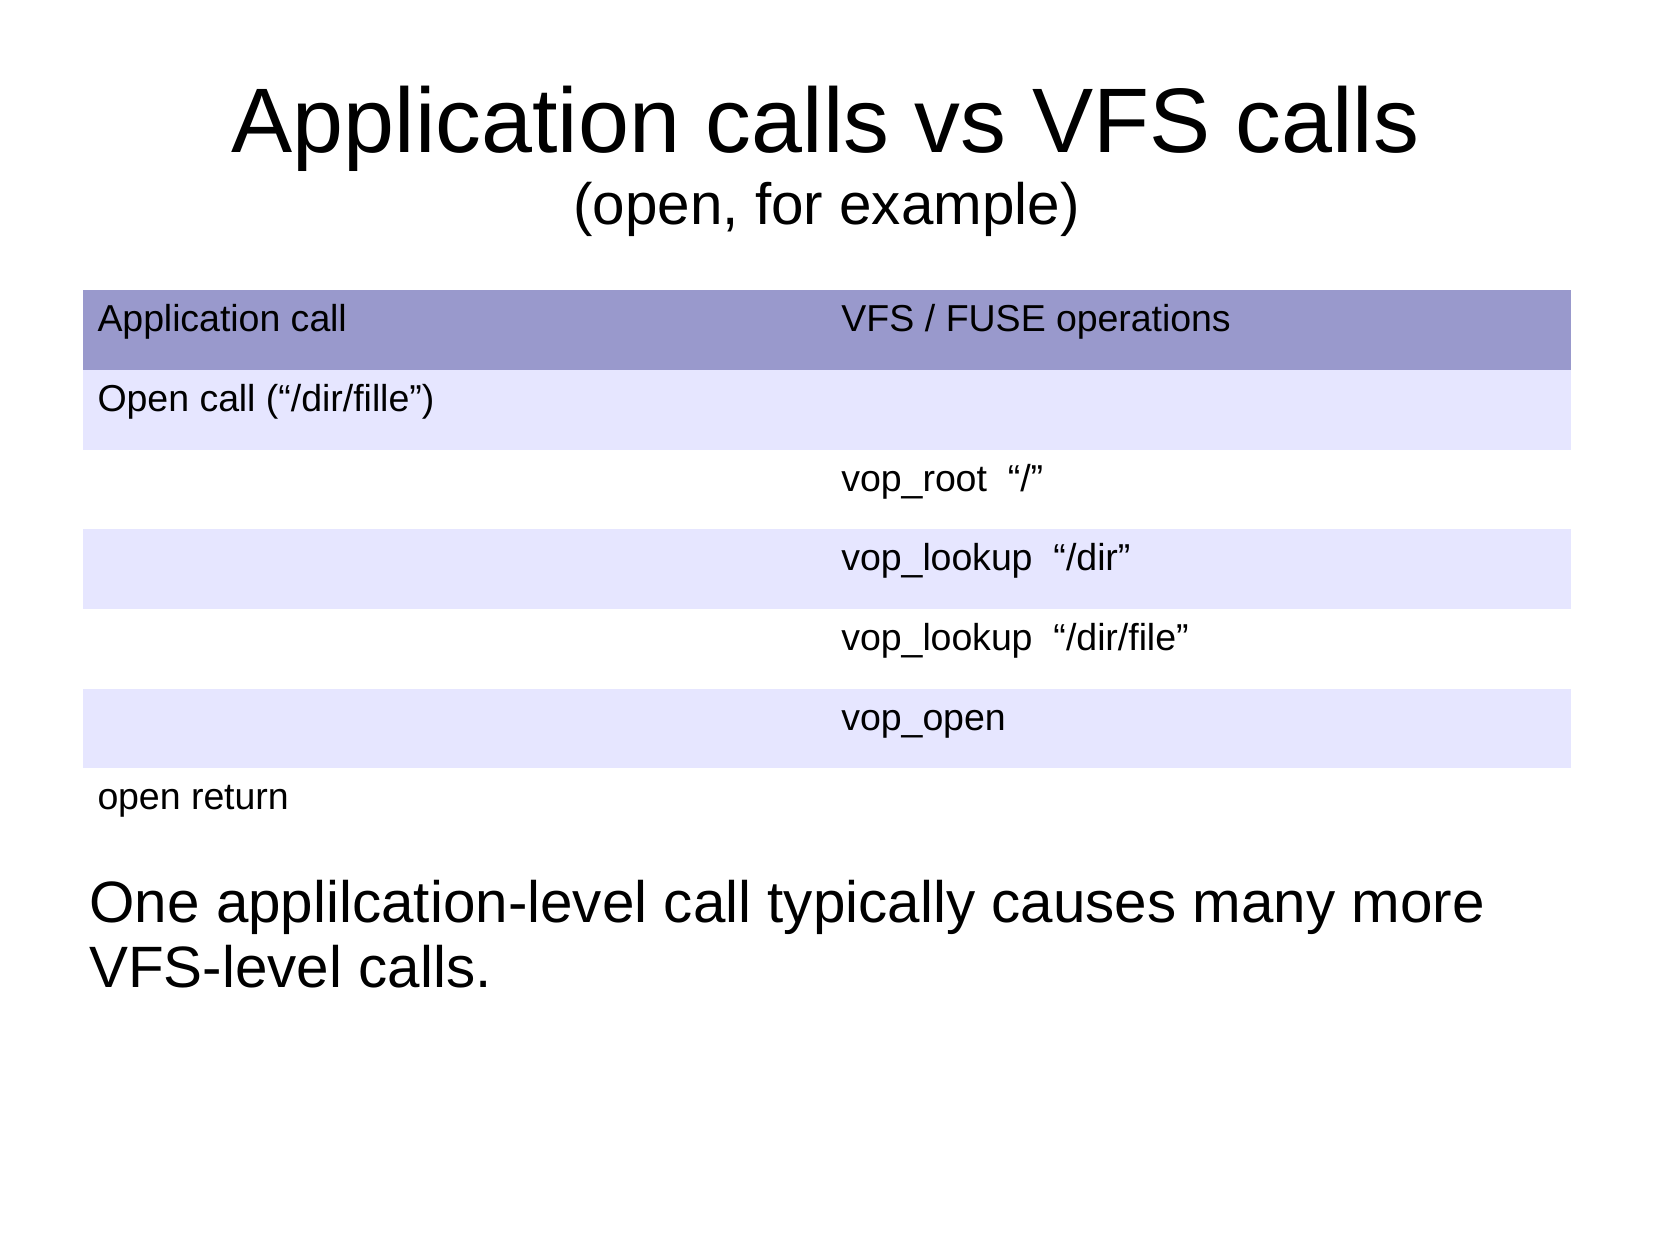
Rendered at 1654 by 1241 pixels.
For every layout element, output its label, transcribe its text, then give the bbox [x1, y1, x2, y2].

table_cell vop_lookup “/dir” [827, 529, 1571, 609]
text_box One applilcation-level call typically causes many more VFS-level calls. [75, 862, 1538, 1008]
title Application calls vs VFS calls (open, for example) [82, 49, 1571, 257]
table_cell Open call (“/dir/fille”) [83, 370, 827, 450]
table_header VFS / FUSE operations [827, 290, 1571, 370]
table_cell [83, 689, 827, 768]
table_cell [827, 768, 1571, 848]
table_cell [83, 529, 827, 609]
table_cell vop_root “/” [827, 450, 1571, 529]
table_cell [83, 450, 827, 529]
table_cell [827, 370, 1571, 450]
table_header Application call [83, 290, 827, 370]
table_cell [83, 609, 827, 689]
table_cell vop_open [827, 689, 1571, 768]
table_cell open return [83, 768, 827, 848]
table_cell vop_lookup “/dir/file” [827, 609, 1571, 689]
